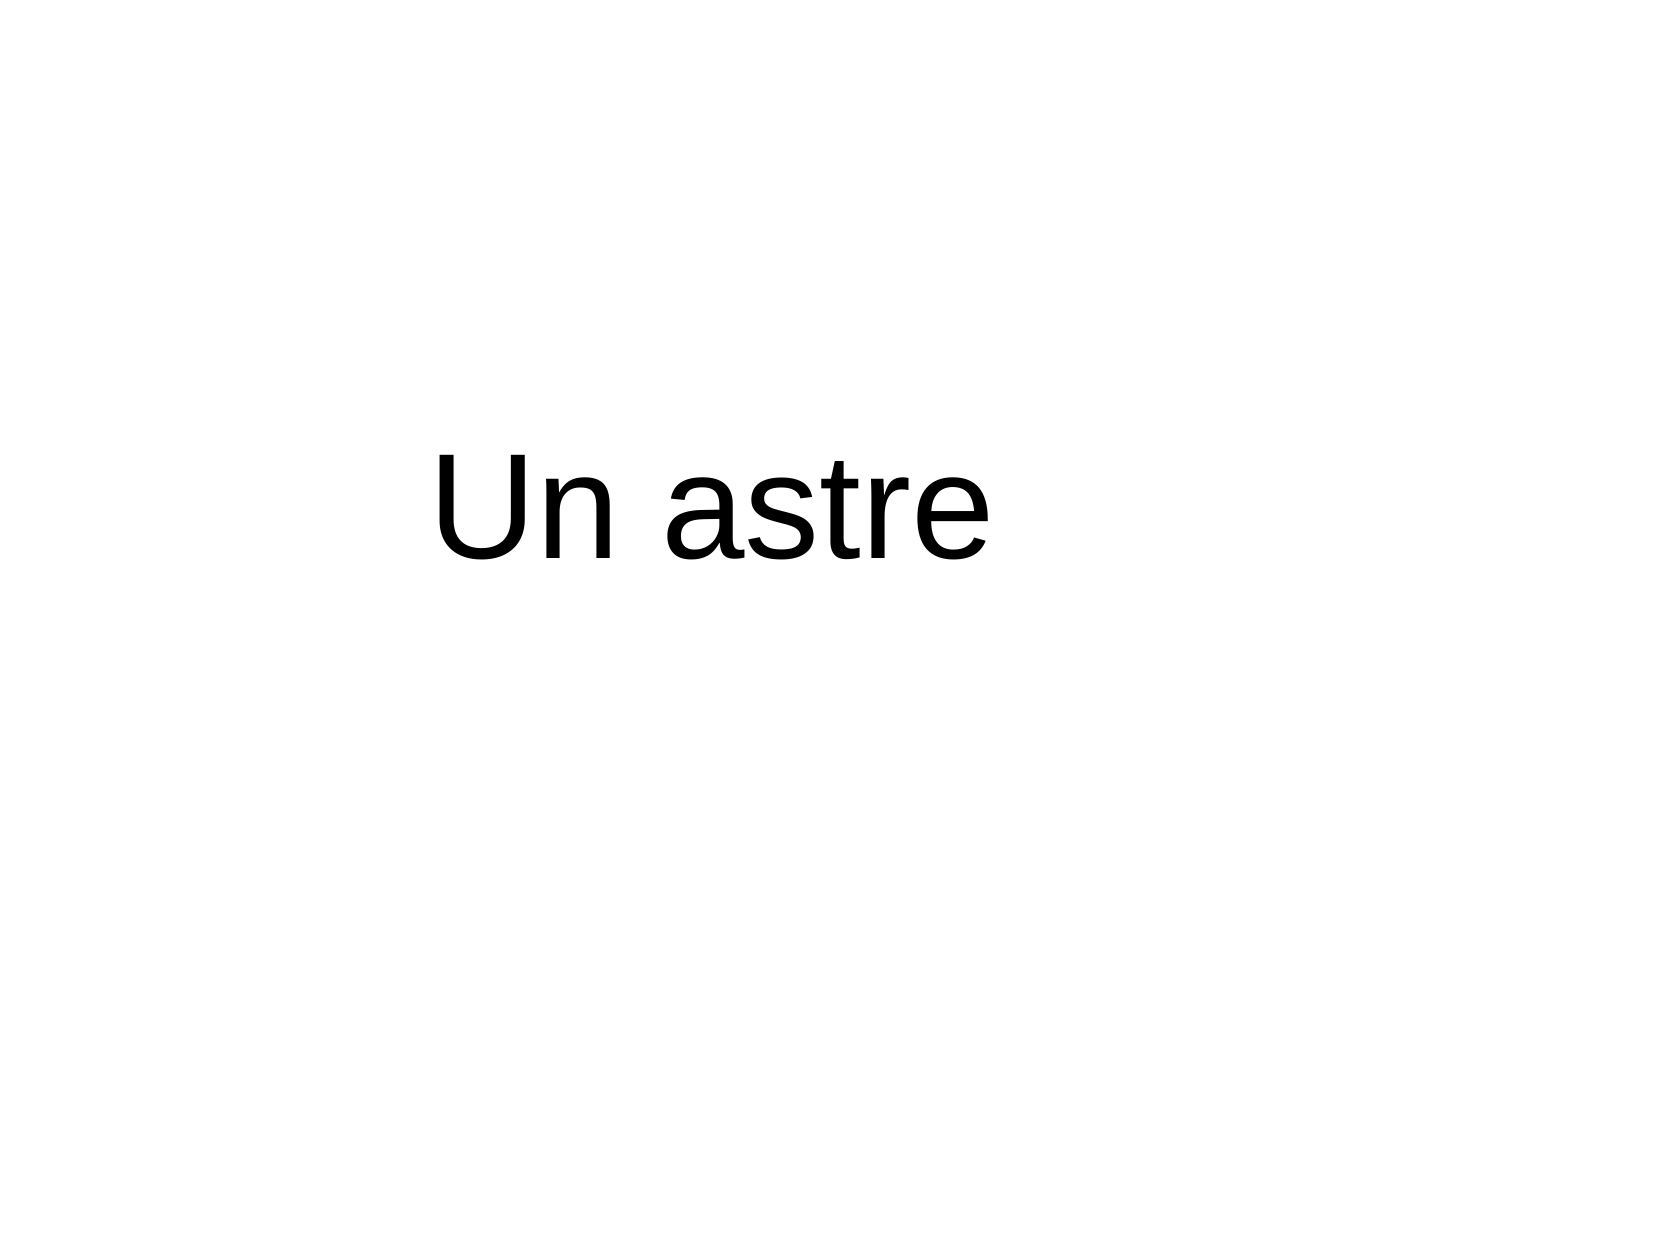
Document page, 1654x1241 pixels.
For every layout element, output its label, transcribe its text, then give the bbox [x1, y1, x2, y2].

text_box Un astre [413, 415, 1480, 680]
